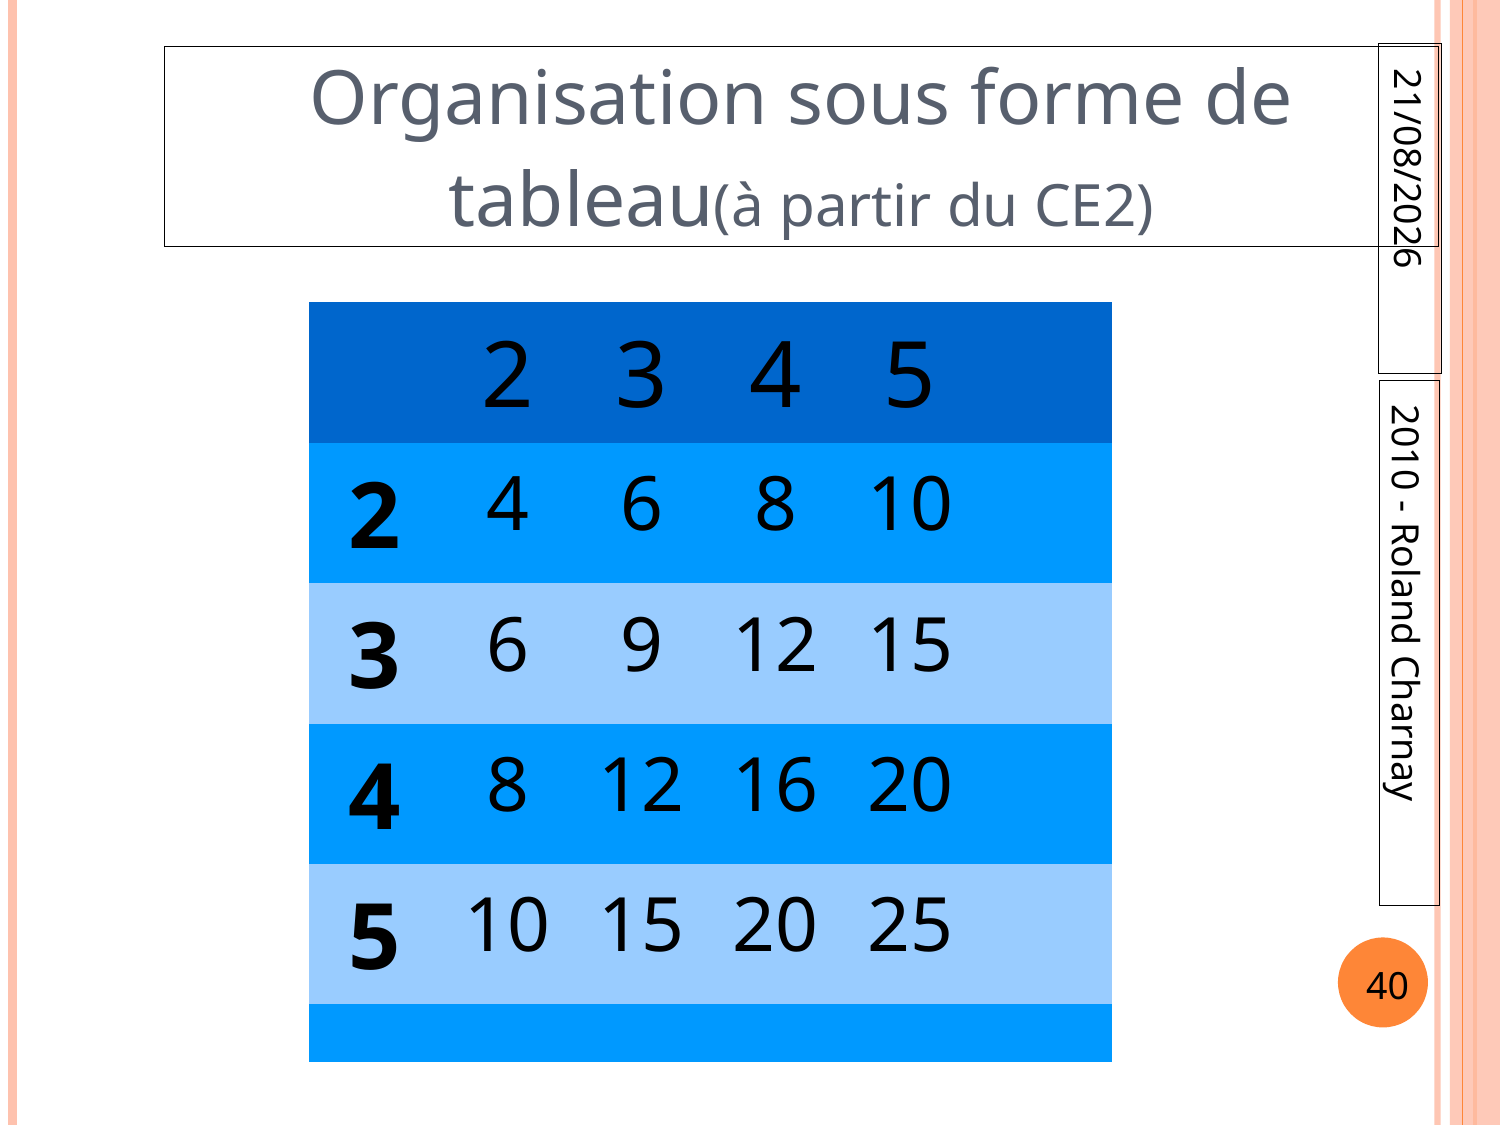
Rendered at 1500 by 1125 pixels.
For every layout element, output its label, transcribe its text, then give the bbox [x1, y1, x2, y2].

table_cell 16 [709, 724, 843, 864]
table_cell [440, 1004, 575, 1062]
title Organisation sous forme de tableau(à partir du CE2) [164, 46, 1439, 247]
table_cell 25 [843, 864, 977, 1004]
table_cell [309, 1004, 440, 1062]
table_cell 20 [843, 724, 977, 864]
table_cell 12 [575, 724, 709, 864]
table_header 2 [440, 302, 575, 443]
table_cell 6 [440, 583, 575, 724]
table_cell 5 [309, 864, 440, 1004]
table_header [309, 302, 440, 443]
table_cell 9 [575, 583, 709, 724]
table_cell [977, 443, 1112, 583]
table_cell [977, 724, 1112, 864]
table_cell [977, 583, 1112, 724]
table_cell 10 [440, 864, 575, 1004]
table_header 5 [843, 302, 977, 443]
text_box <numéro> [1351, 952, 1452, 1038]
table_cell 15 [575, 864, 709, 1004]
table_cell 8 [709, 443, 843, 583]
table_cell 4 [440, 443, 575, 583]
table_cell [977, 1004, 1112, 1062]
table_cell [709, 1004, 843, 1062]
table_cell 15 [843, 583, 977, 724]
table_cell [575, 1004, 709, 1062]
table_cell 20 [709, 864, 843, 1004]
table_cell [843, 1004, 977, 1062]
table_cell 6 [575, 443, 709, 583]
table_cell 10 [843, 443, 977, 583]
table_cell 8 [440, 724, 575, 864]
table_cell 4 [309, 724, 440, 864]
table_cell [977, 864, 1112, 1004]
table_header 3 [575, 302, 709, 443]
table_cell 12 [709, 583, 843, 724]
table_header 4 [709, 302, 843, 443]
table_header [977, 302, 1112, 443]
table_cell 2 [309, 443, 440, 583]
table_cell 3 [309, 583, 440, 724]
